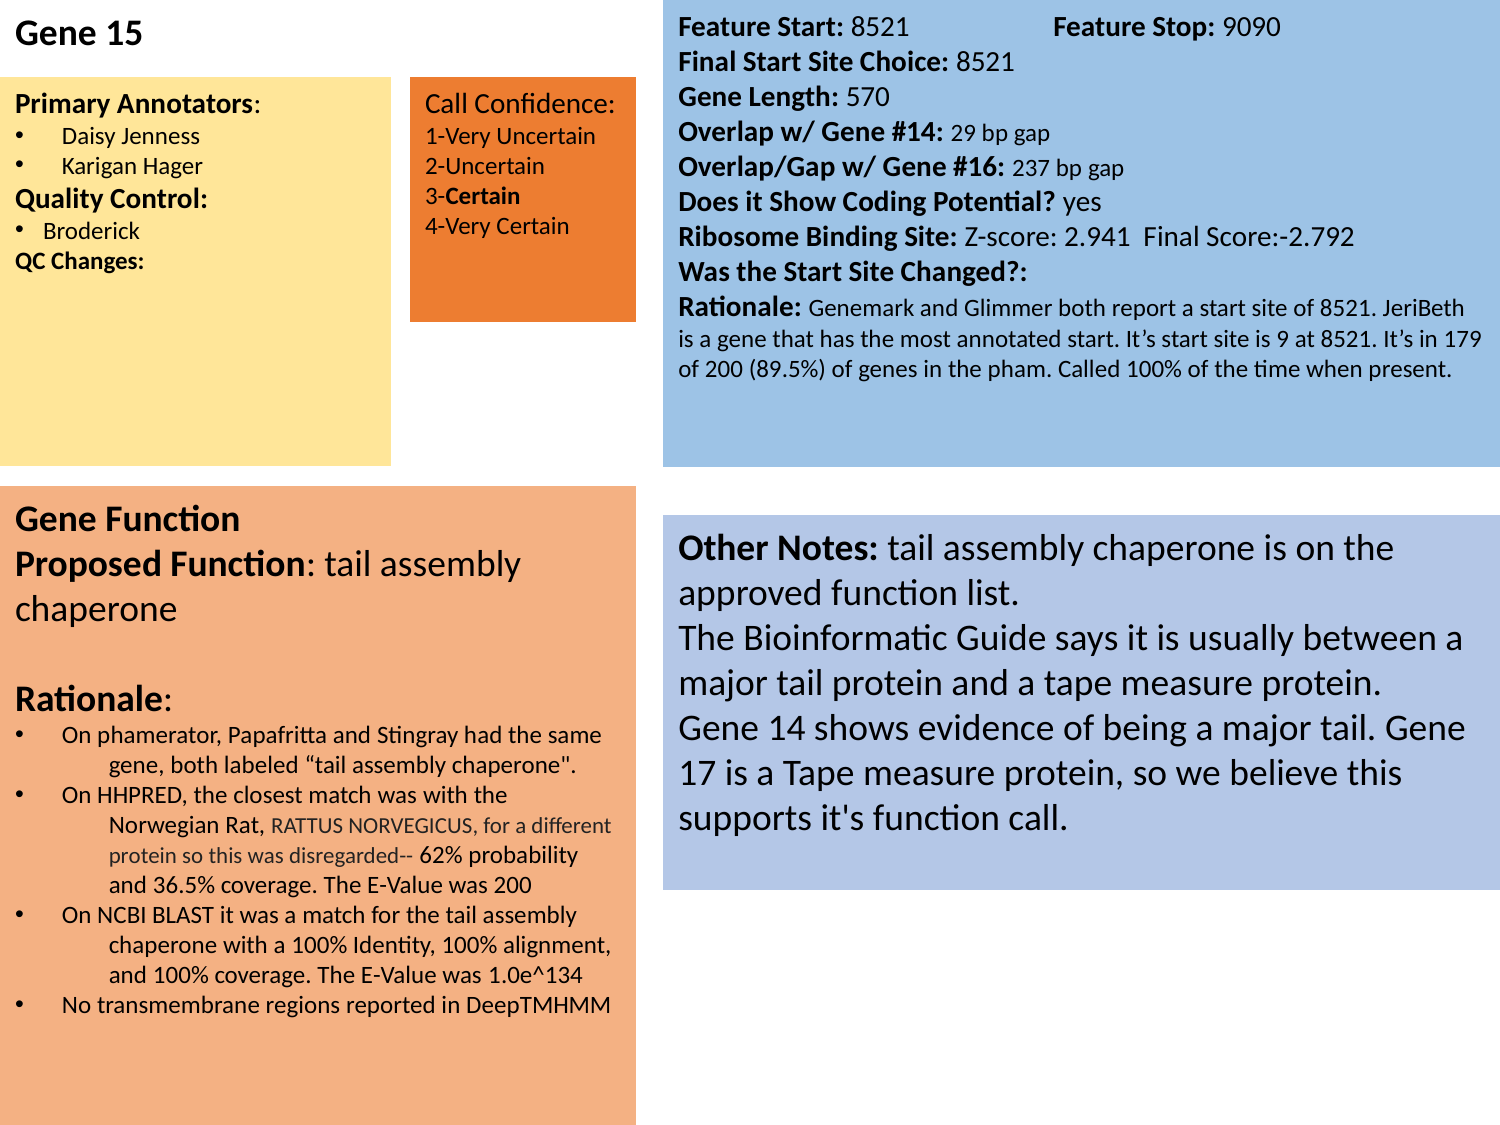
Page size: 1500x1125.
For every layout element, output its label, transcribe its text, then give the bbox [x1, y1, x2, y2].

text_box Call Confidence: 1-Very Uncertain 2-Uncertain 3-Certain 4-Very Certain [410, 77, 636, 322]
text_box Gene 15 [0, 0, 160, 61]
text_box Primary Annotators: Daisy Jenness Karigan Hager Quality Control: Broderick QC Changes: [0, 77, 391, 466]
text_box Feature Start: 8521 Feature Stop: 9090 Final Start Site Choice: 8521 Gene Length: 570 Overlap w/ Gene #14: 29 bp gap Overlap/Gap w/ Gene #16: 237 bp gap Does it Show Coding Potential? yes Ribosome Binding Site: Z-score: 2.941 Final Score:-2.792 Was the Start Site Changed?: Rationale: Genemark and Glimmer both report a start site of 8521. JeriBeth is a gene that has the most annotated start. It’s start site is 9 at 8521. It’s in 179 of 200 (89.5%) of genes in the pham. Called 100% of the time when present. [663, 0, 1500, 467]
text_box Other Notes: tail assembly chaperone is on the approved function list. The Bioinformatic Guide says it is usually between a major tail protein and a tape measure protein. Gene 14 shows evidence of being a major tail. Gene 17 is a Tape measure protein, so we believe this supports it's function call. [663, 515, 1500, 890]
text_box Gene Function Proposed Function: tail assembly chaperone Rationale: On phamerator, Papafritta and Stingray had the same gene, both labeled “tail assembly chaperone". On HHPRED, the closest match was with the Norwegian Rat, RATTUS NORVEGICUS, for a different protein so this was disregarded-- 62% probability and 36.5% coverage. The E-Value was 200 On NCBI BLAST it was a match for the tail assembly chaperone with a 100% Identity, 100% alignment, and 100% coverage. The E-Value was 1.0e^134 No transmembrane regions reported in DeepTMHMM [0, 486, 636, 1125]
